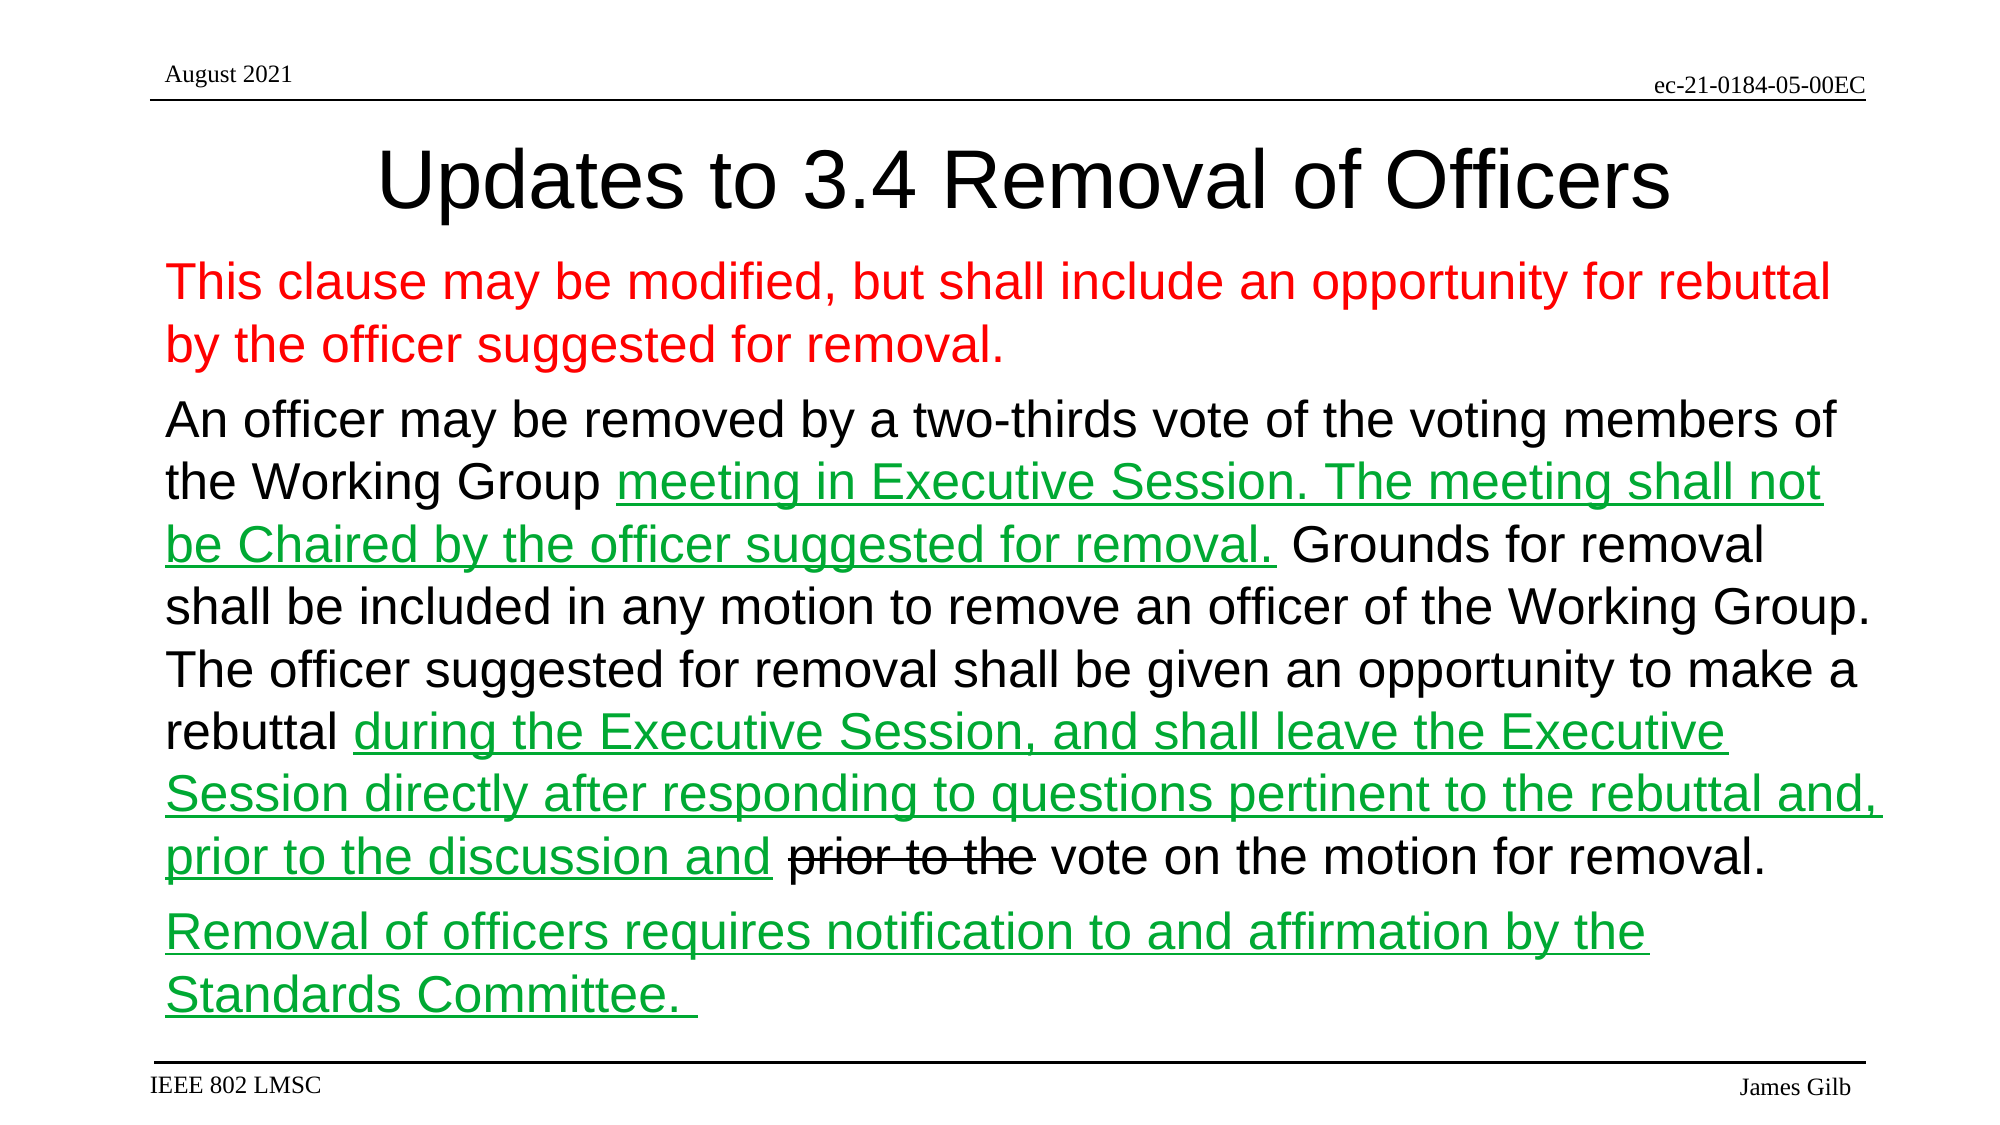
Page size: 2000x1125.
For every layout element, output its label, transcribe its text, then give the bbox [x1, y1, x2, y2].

list This clause may be modified, but shall include an opportunity for rebuttal by the officer suggested for removal. An officer may be removed by a two-thirds vote of the voting members of the Working Group meeting in Executive Session. The meeting shall not be Chaired by the officer suggested for removal. Grounds for removal shall be included in any motion to remove an officer of the Working Group. The officer suggested for removal shall be given an opportunity to make a rebuttal during the Executive Session, and shall leave the Executive Session directly after responding to questions pertinent to the rebuttal and, prior to the discussion and prior to the vote on the motion for removal. Removal of officers requires notification to and affirmation by the Standards Committee. [149, 239, 1900, 1051]
title Updates to 3.4 Removal of Officers [149, 112, 1900, 238]
